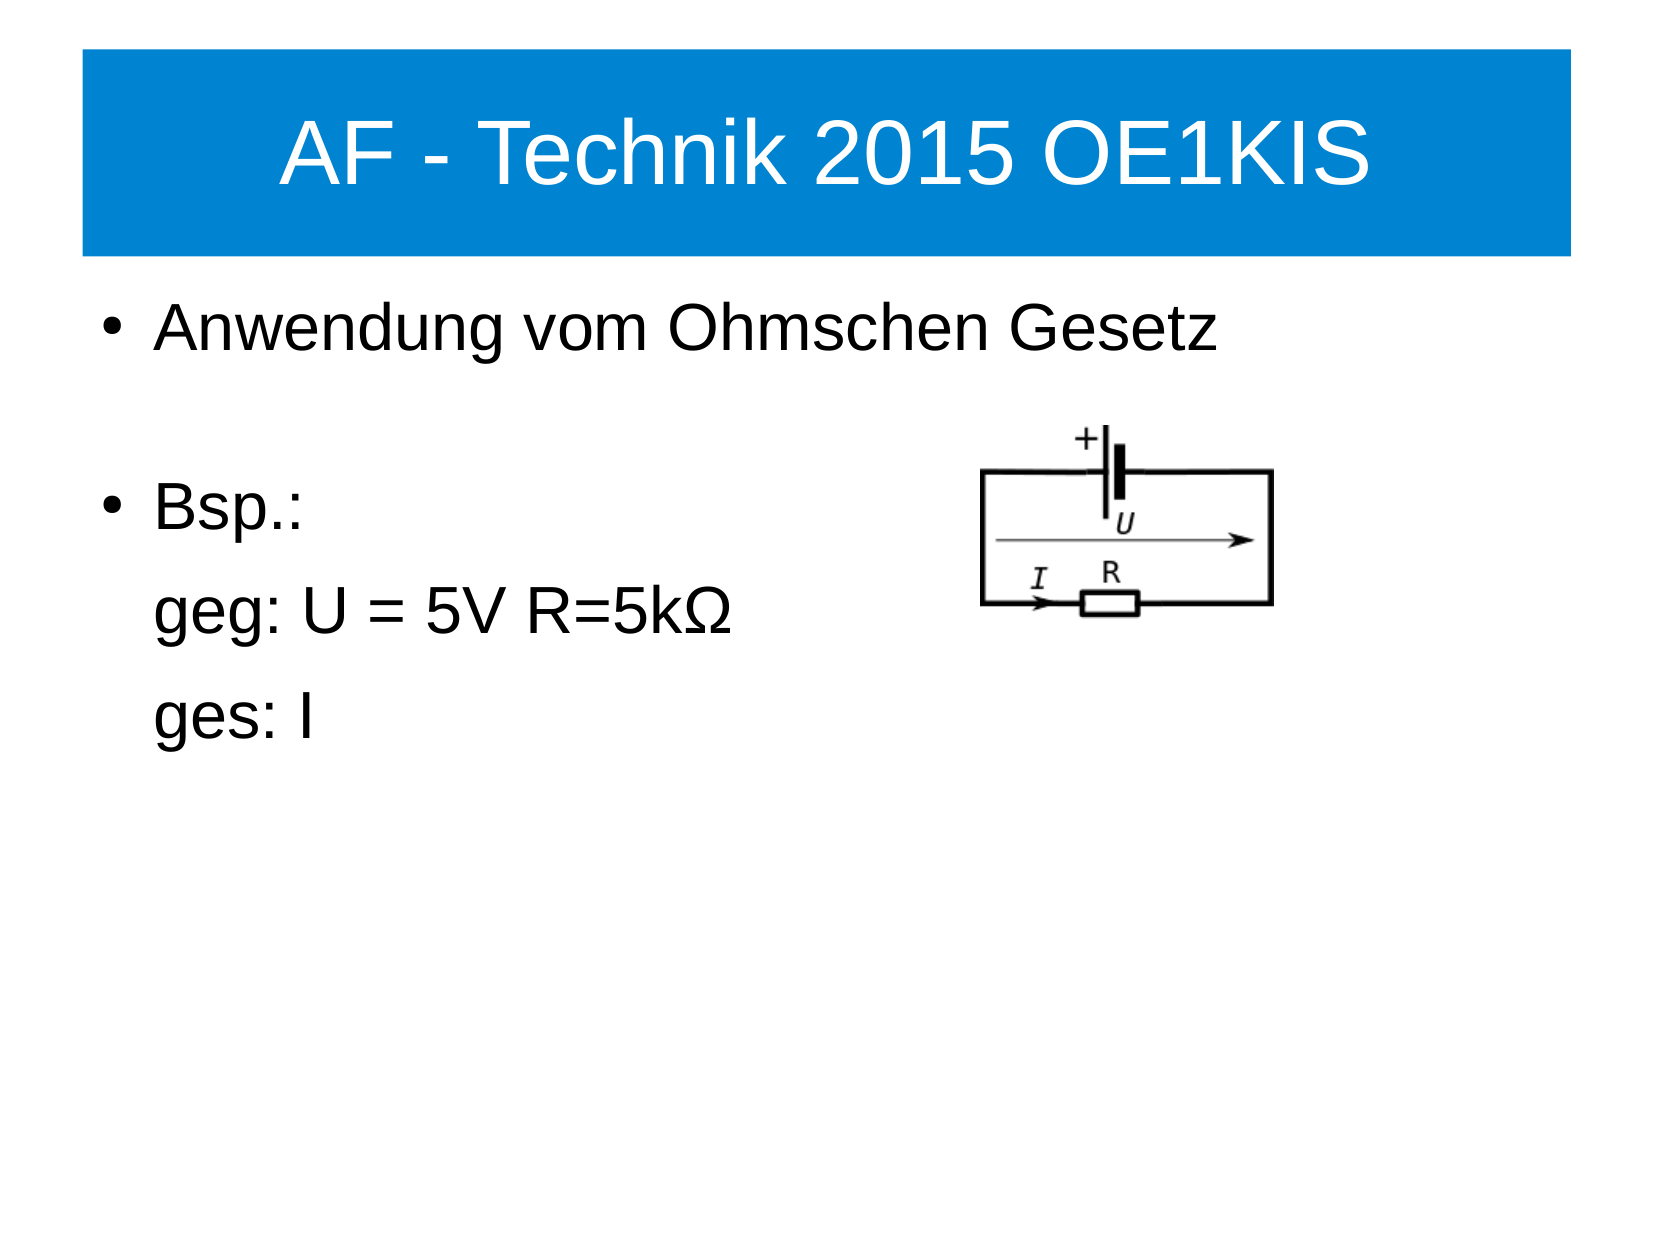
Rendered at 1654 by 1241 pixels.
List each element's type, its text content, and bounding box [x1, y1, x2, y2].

list Anwendung vom Ohmschen Gesetz Bsp.: geg: U = 5V R=5kΩ ges: I [82, 290, 1571, 1010]
title AF - Technik 2015 OE1KIS [82, 49, 1571, 257]
picture [980, 425, 1274, 619]
